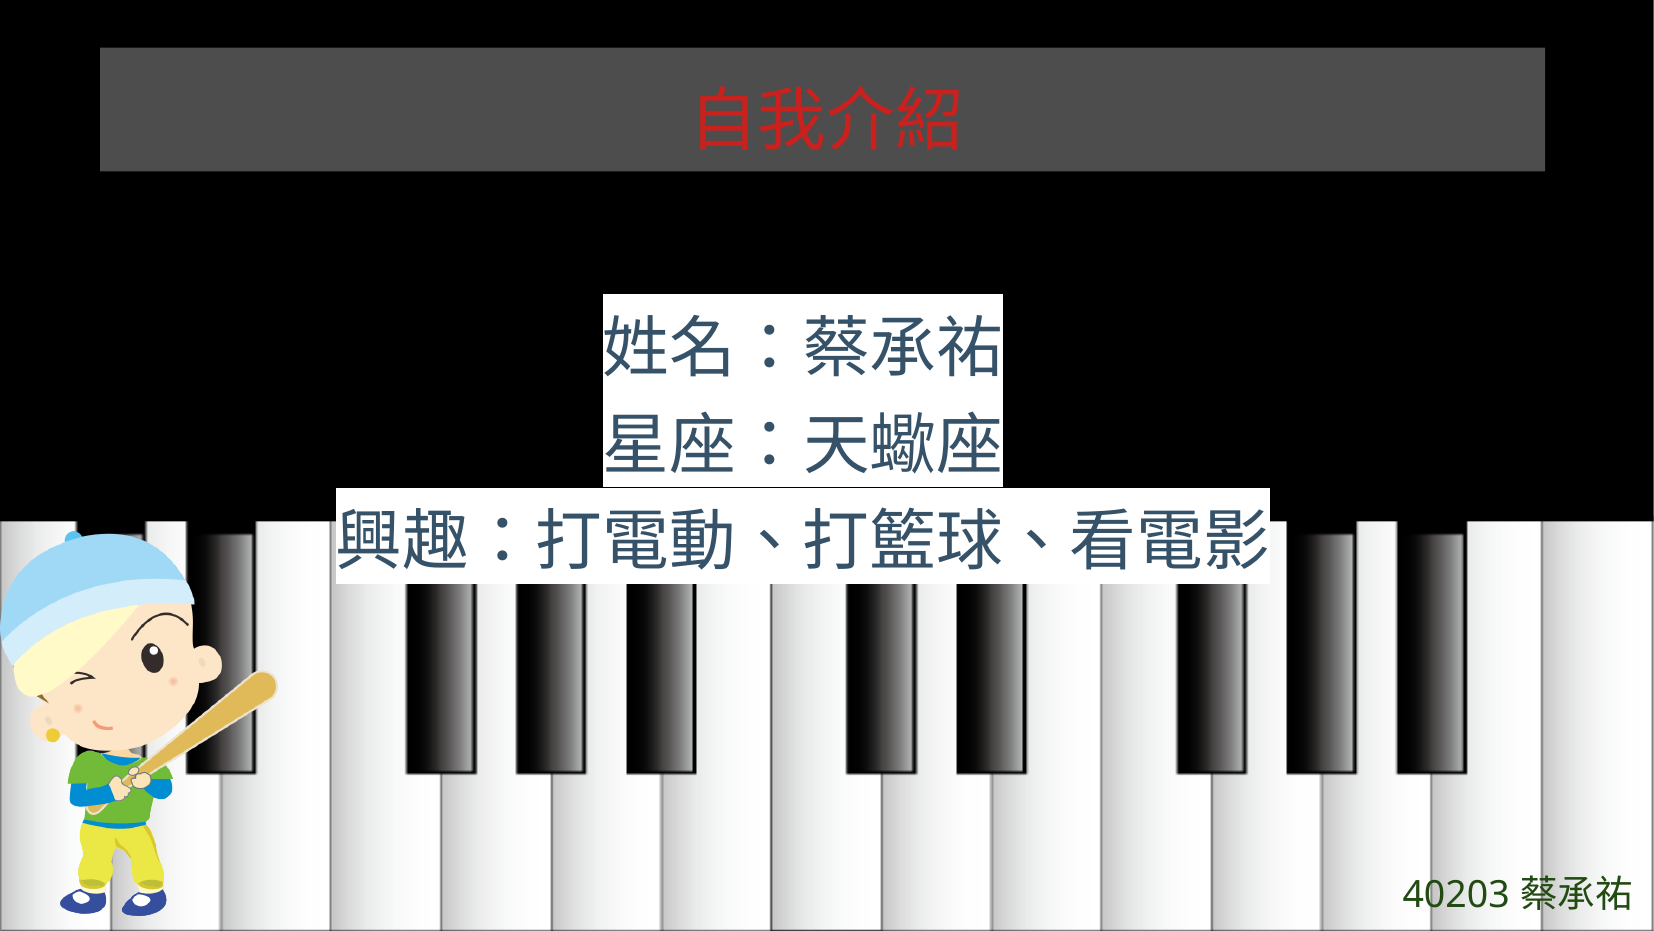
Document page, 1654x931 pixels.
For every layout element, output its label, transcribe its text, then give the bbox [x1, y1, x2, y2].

text_box 40203蔡承祐 [1387, 856, 1654, 921]
subtitle 姓名：蔡承祐 星座：天蠍座 興趣：打電動、打籃球、看電影 [59, 206, 1548, 747]
picture [0, 522, 1654, 931]
title 自我介紹 [82, 37, 1571, 193]
